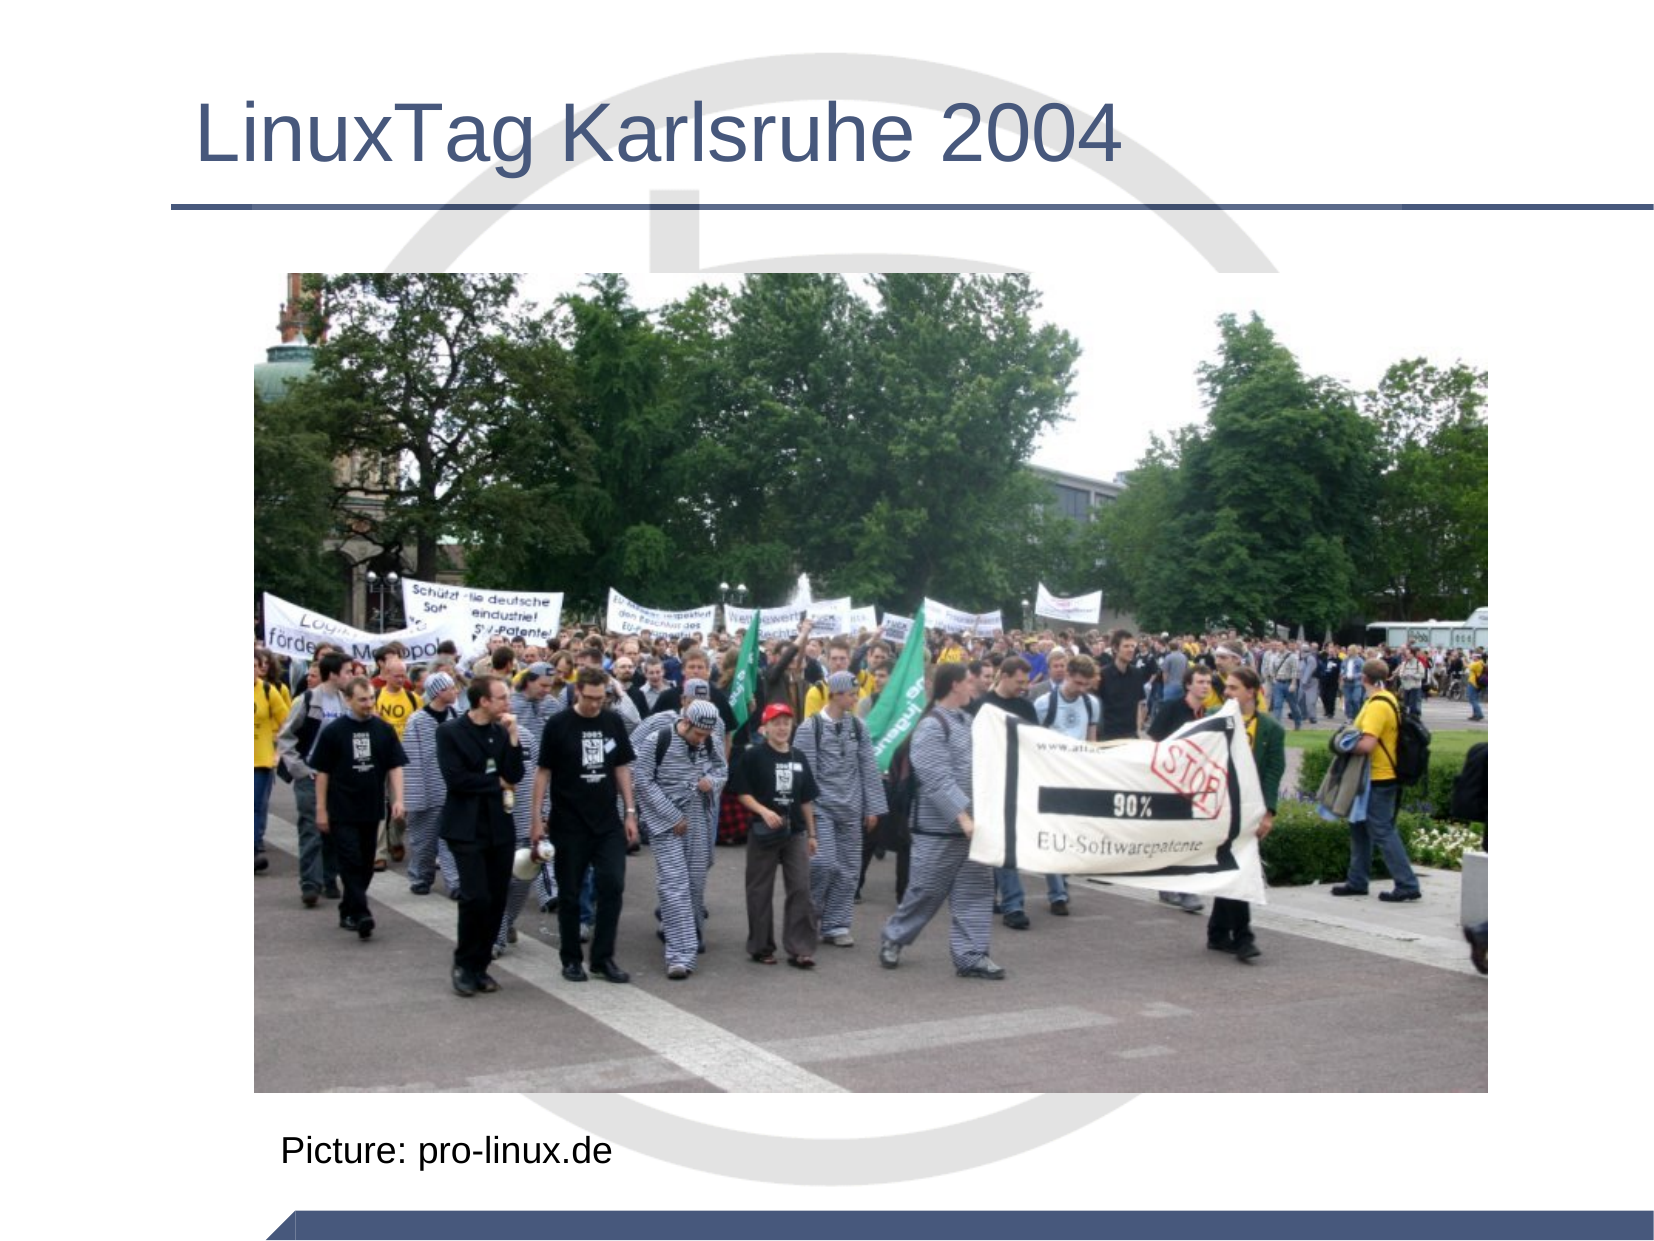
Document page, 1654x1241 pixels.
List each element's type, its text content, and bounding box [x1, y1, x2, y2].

picture [254, 273, 1488, 1093]
title LinuxTag Karlsruhe 2004 [194, 29, 1530, 237]
text_box Picture: pro-linux.de [265, 1122, 1477, 1179]
